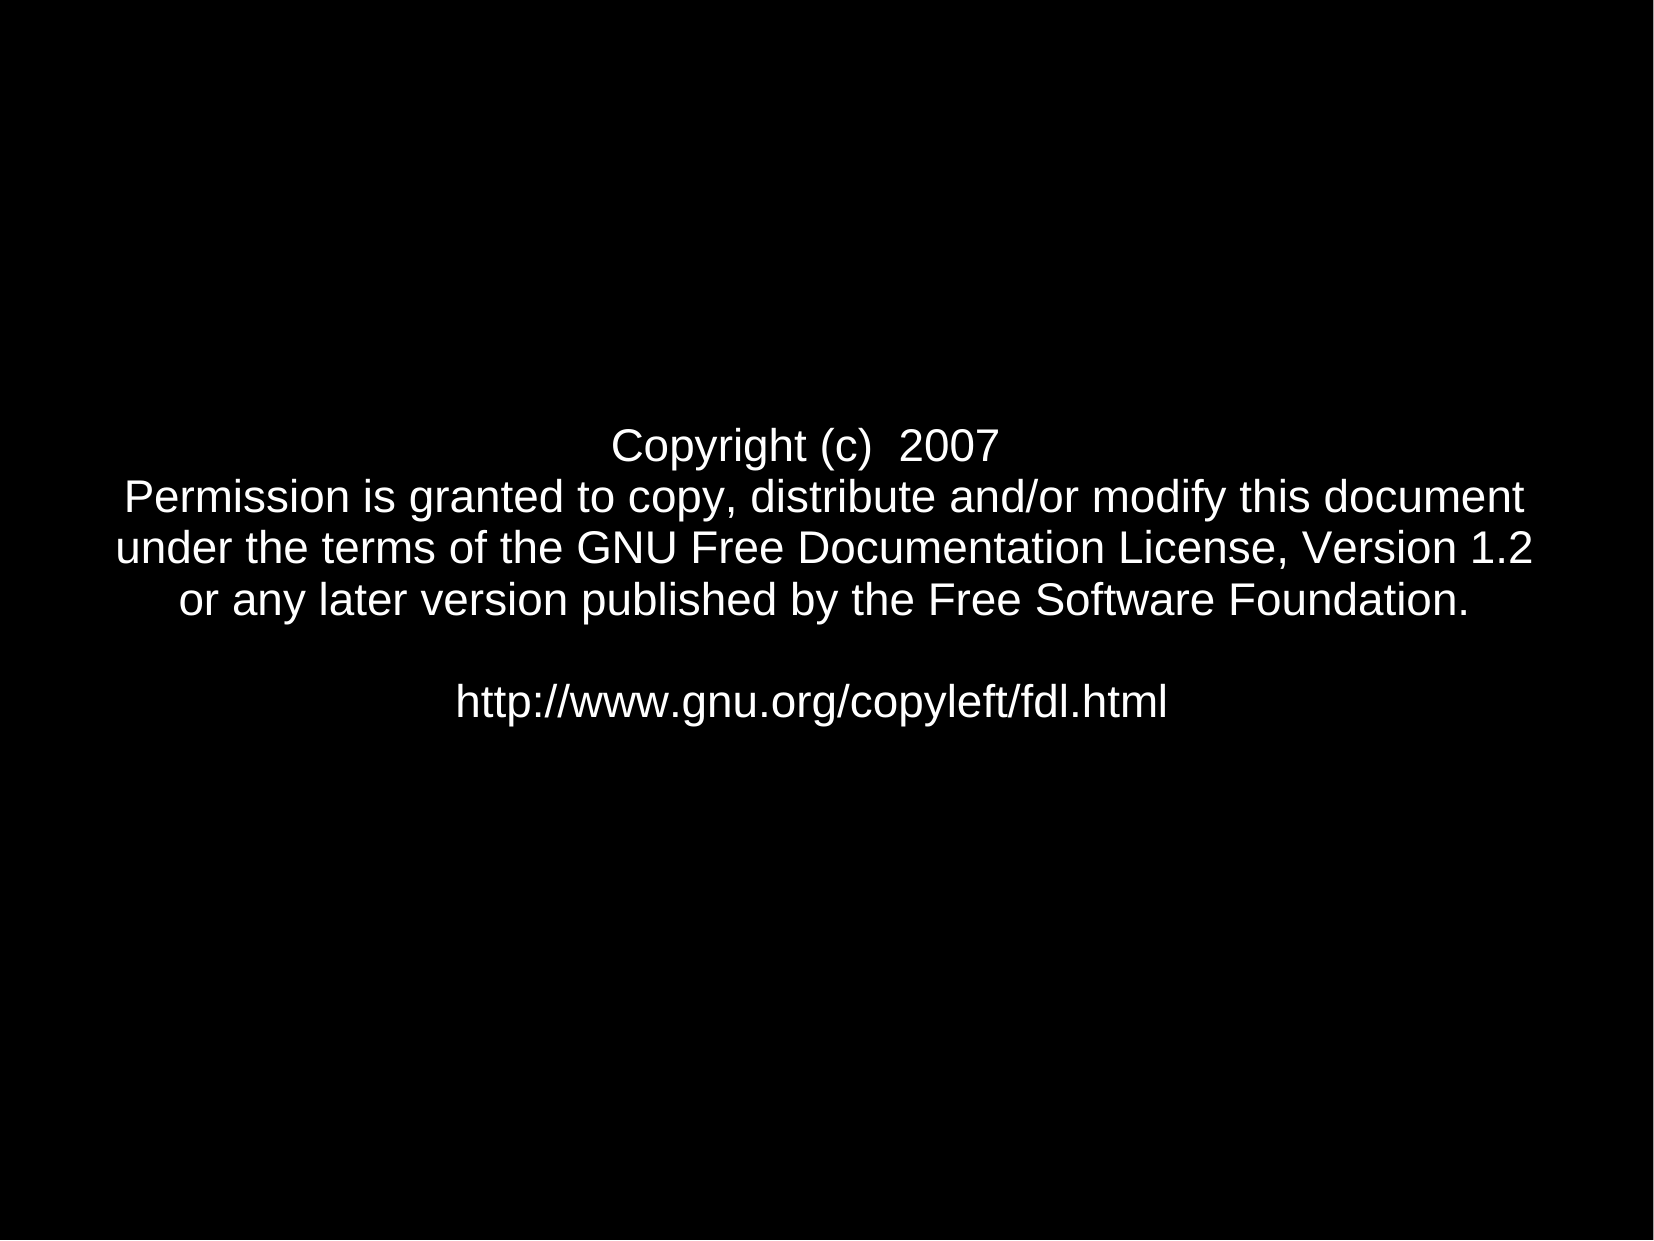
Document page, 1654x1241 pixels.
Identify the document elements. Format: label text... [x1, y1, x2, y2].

text_box Copyright (c) 2007 Permission is granted to copy, distribute and/or modify this document under the terms of the GNU Free Documentation License, Version 1.2 or any later version published by the Free Software Foundation. http://www.gnu.org/copyleft/fdl.html [75, 412, 1550, 904]
